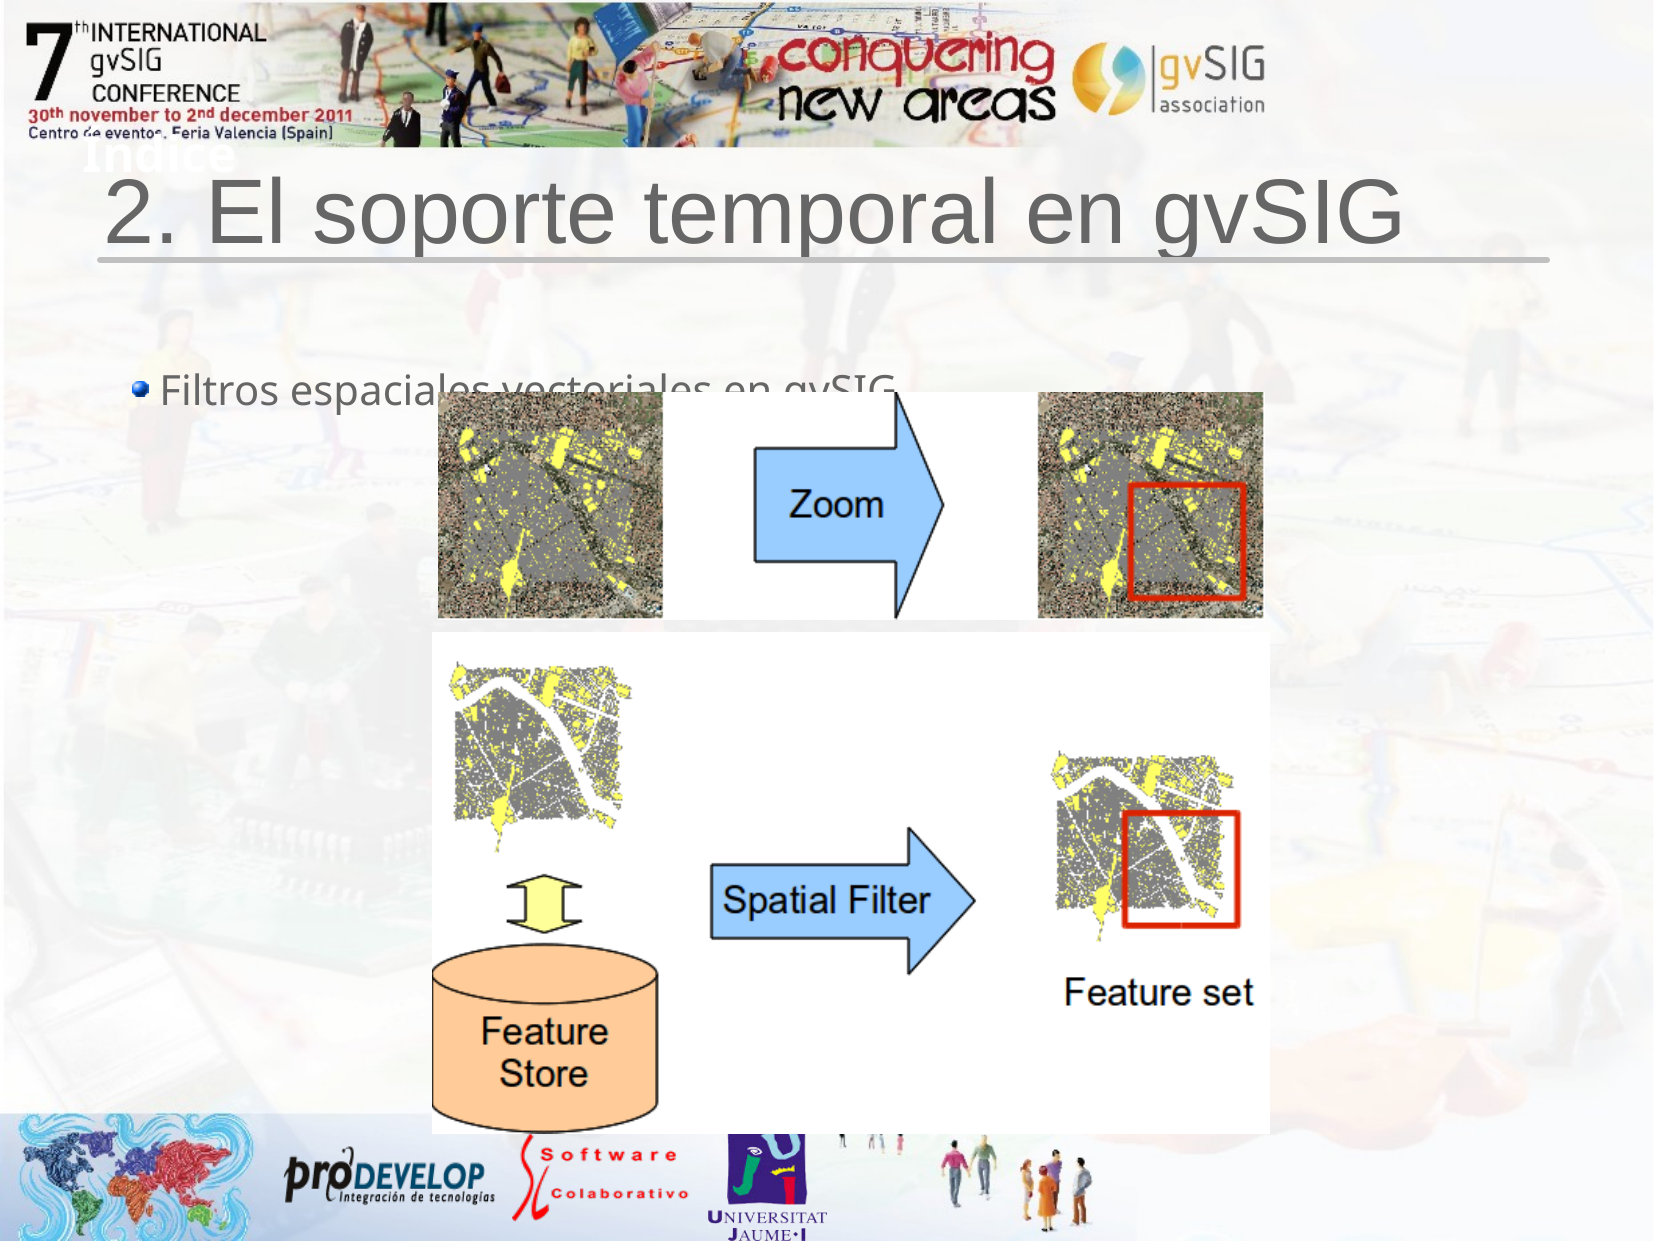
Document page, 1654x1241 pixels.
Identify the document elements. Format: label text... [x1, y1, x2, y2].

title Índice [82, 49, 1571, 257]
picture [0, 0, 1654, 1241]
text_box Filtros espaciales vectoriales en gvSIG [118, 324, 1477, 389]
text_box 2. El soporte temporal en gvSIG [88, 153, 1424, 271]
